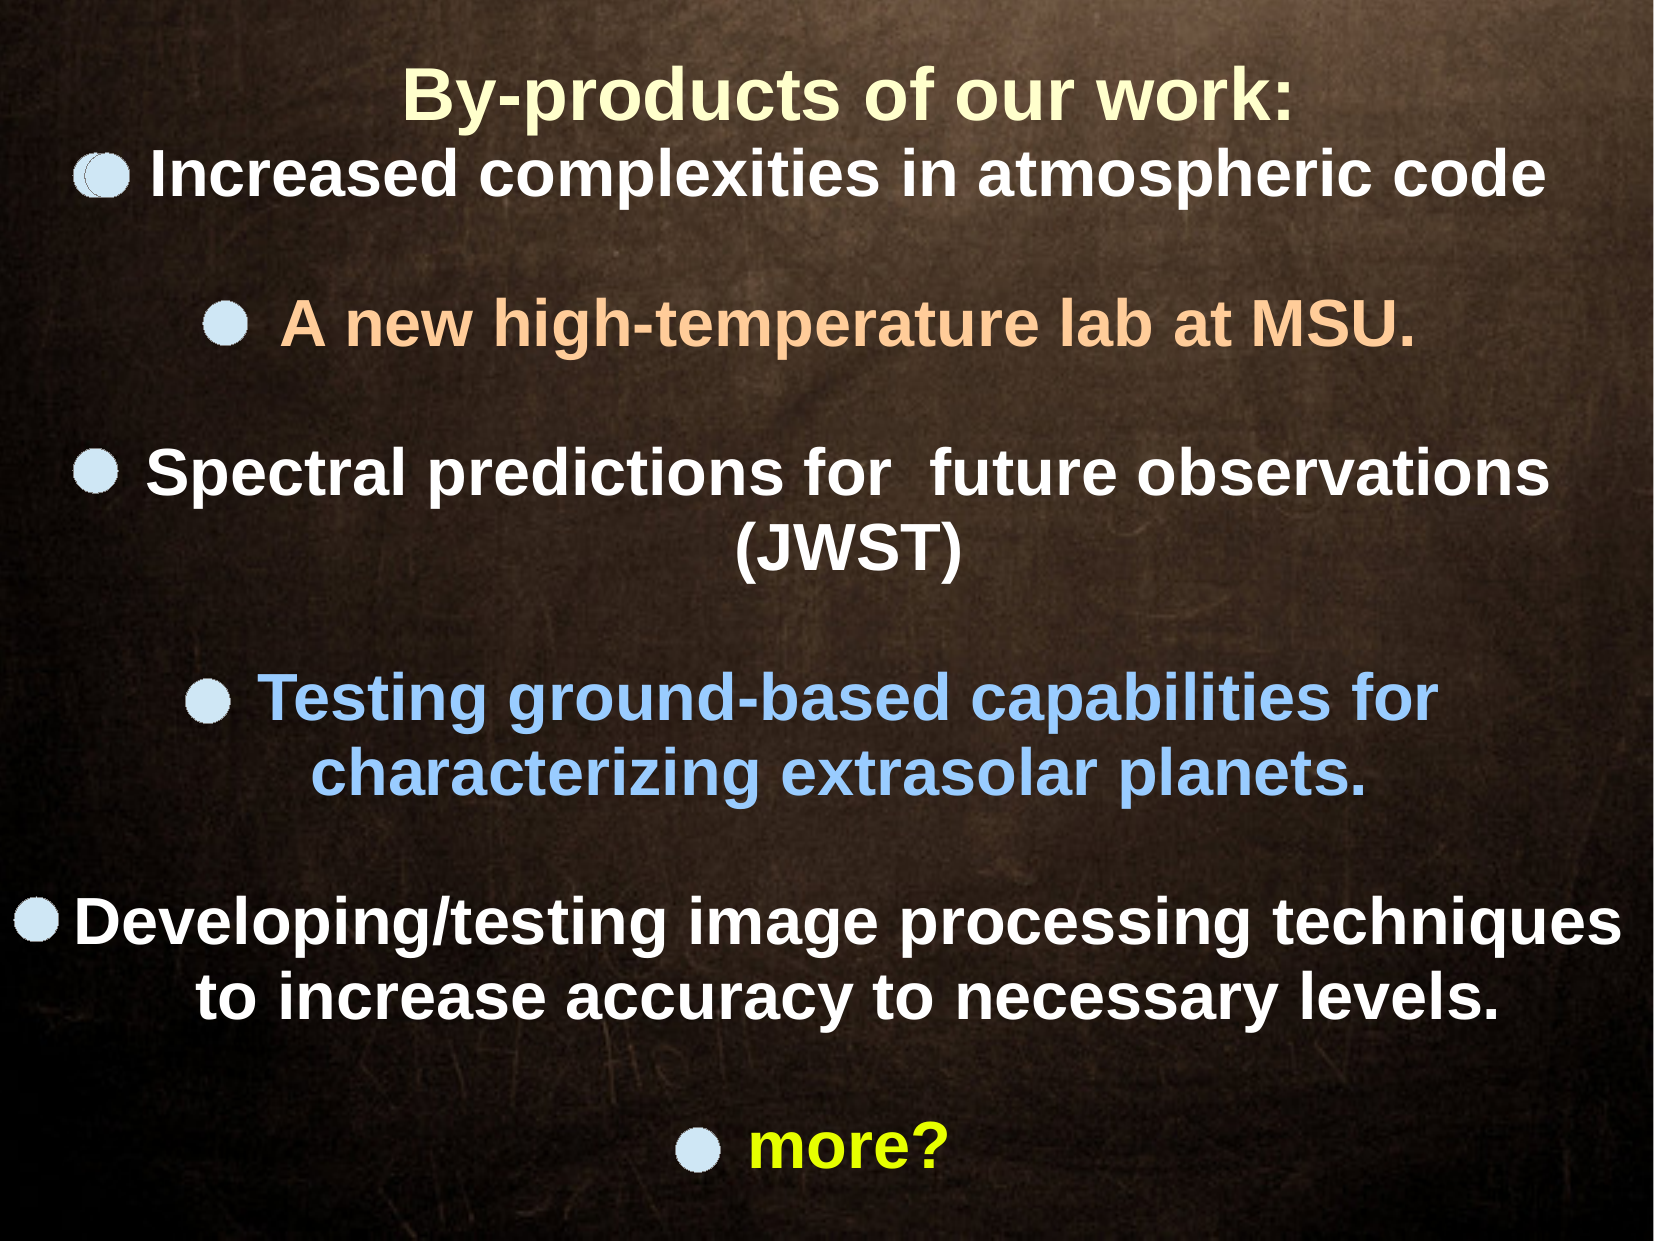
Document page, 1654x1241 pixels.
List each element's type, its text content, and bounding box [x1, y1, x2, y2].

picture [0, 0, 1654, 1241]
text_box [202, 300, 248, 346]
text_box By-products of our work: Increased complexities in atmospheric code A new high-temperature lab at MSU. Spectral predictions for future observations (JWST) Testing ground-based capabilities for characterizing extrasolar planets. Developing/testing image processing techniques to increase accuracy to necessary levels. more? [45, 45, 1654, 1191]
text_box [185, 678, 231, 724]
text_box [72, 448, 119, 494]
text_box [72, 152, 130, 198]
text_box [675, 1127, 721, 1173]
text_box [13, 896, 59, 942]
